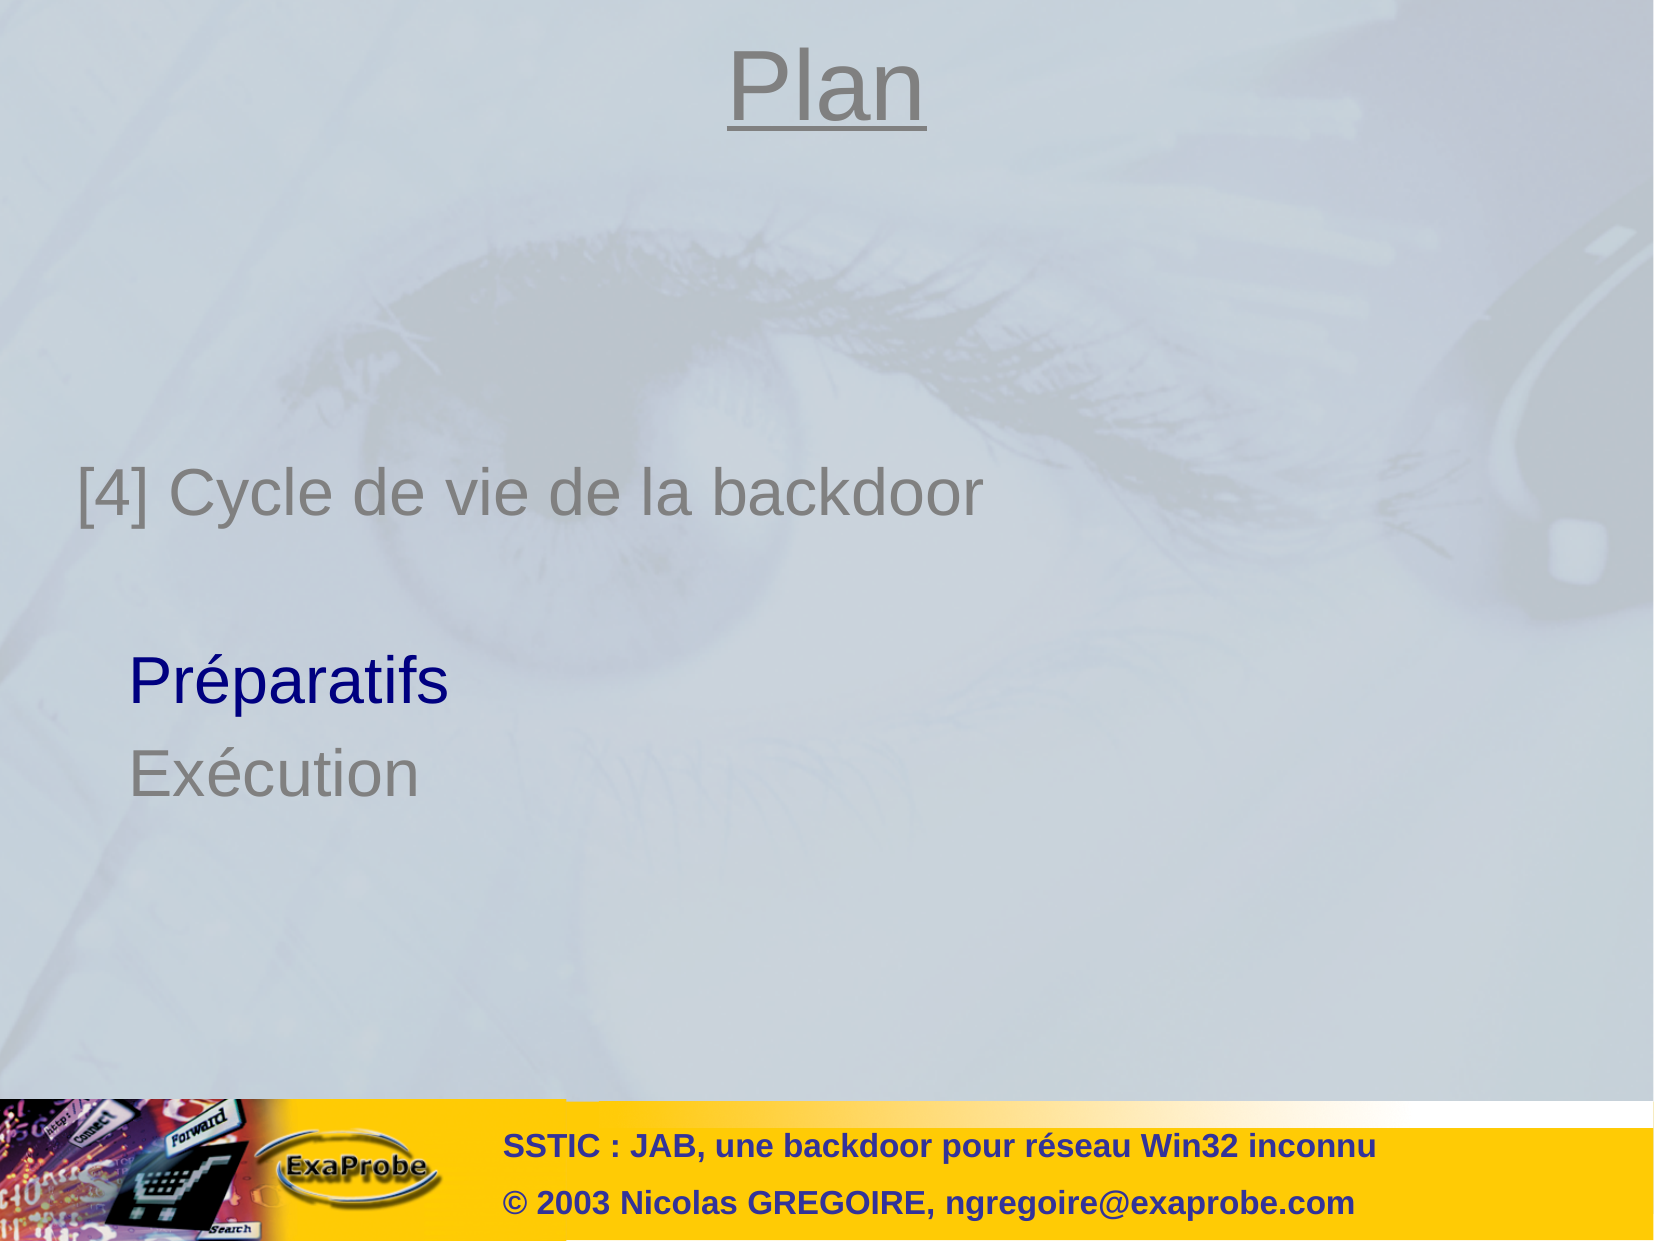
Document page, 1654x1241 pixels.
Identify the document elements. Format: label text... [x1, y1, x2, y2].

title Plan [0, 0, 1654, 167]
subtitle [4] Cycle de vie de la backdoor Préparatifs Exécution [39, 222, 1623, 1041]
